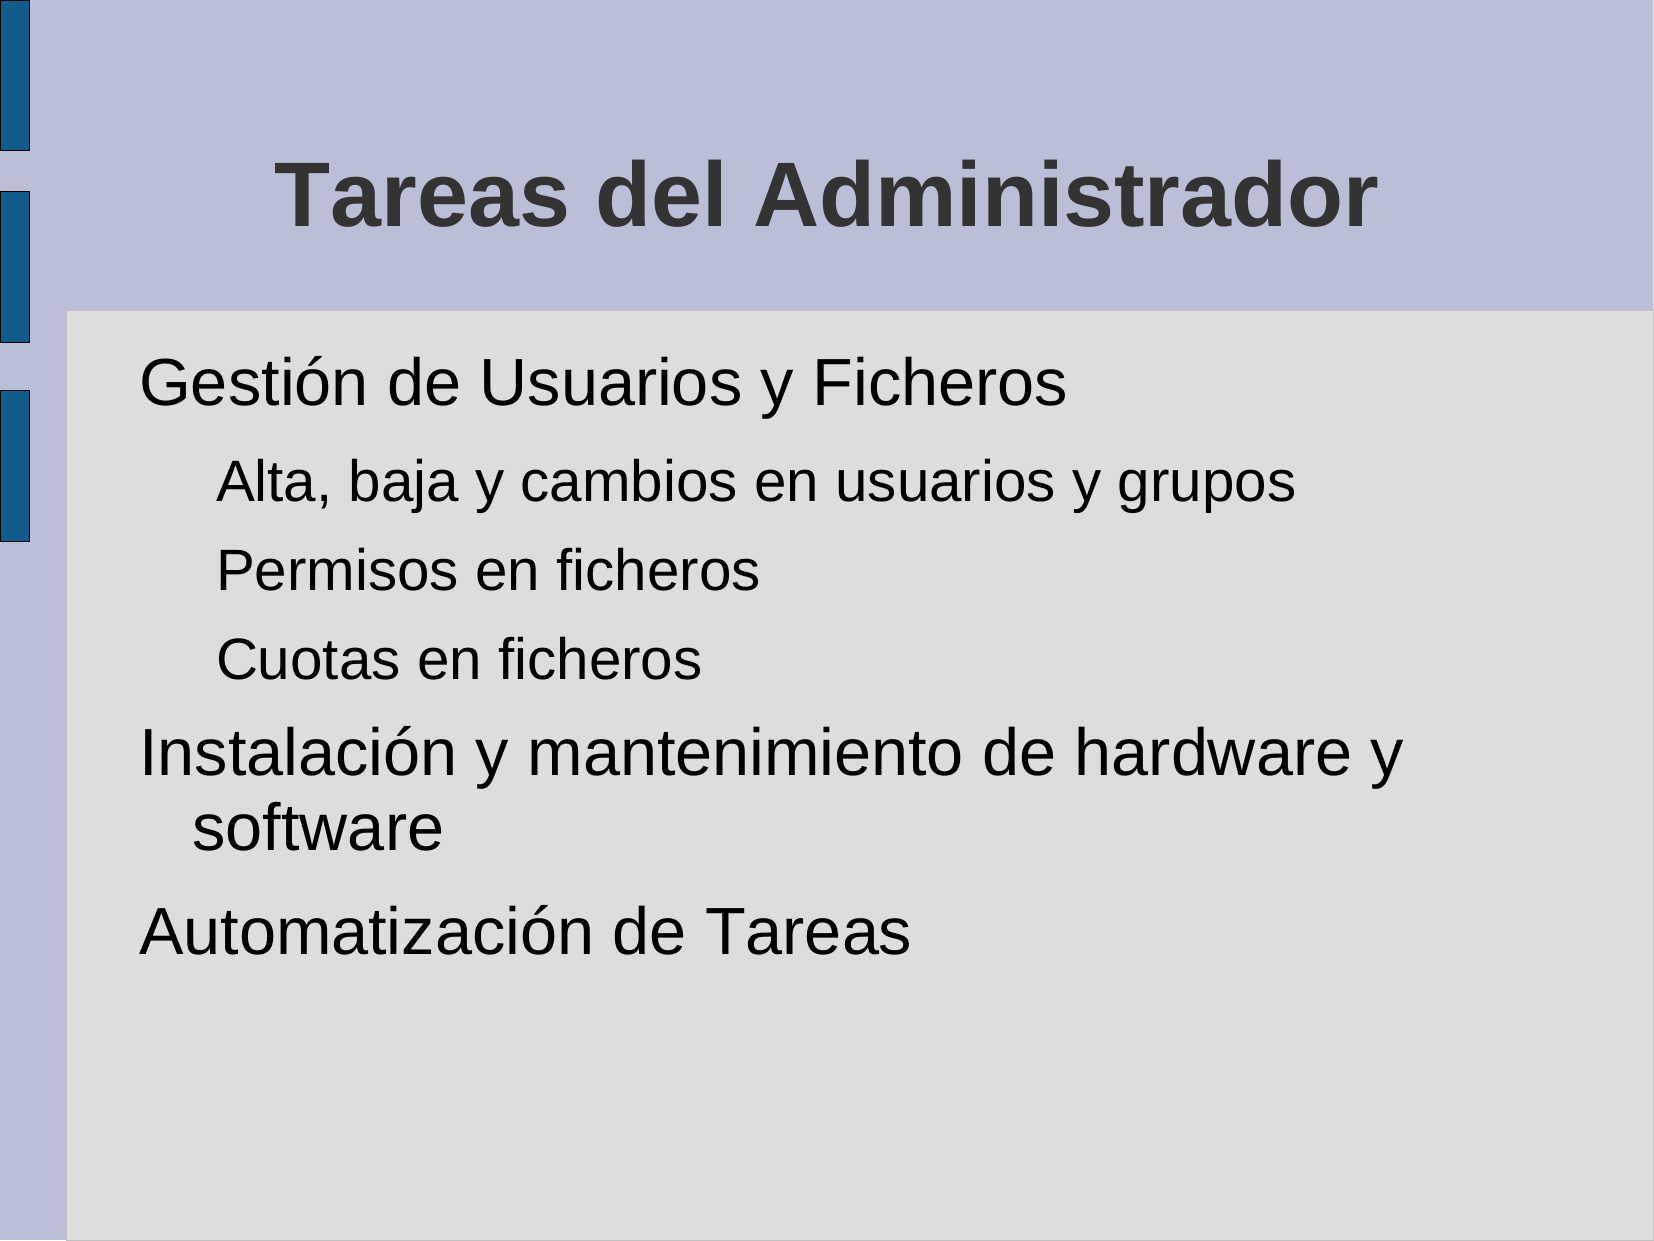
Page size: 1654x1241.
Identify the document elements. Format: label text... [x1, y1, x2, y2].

title Tareas del Administrador [121, 91, 1534, 299]
list Gestión de Usuarios y Ficheros Alta, baja y cambios en usuarios y grupos Permisos en ficheros Cuotas en ficheros Instalación y mantenimiento de hardware y software Automatización de Tareas [121, 344, 1534, 1127]
